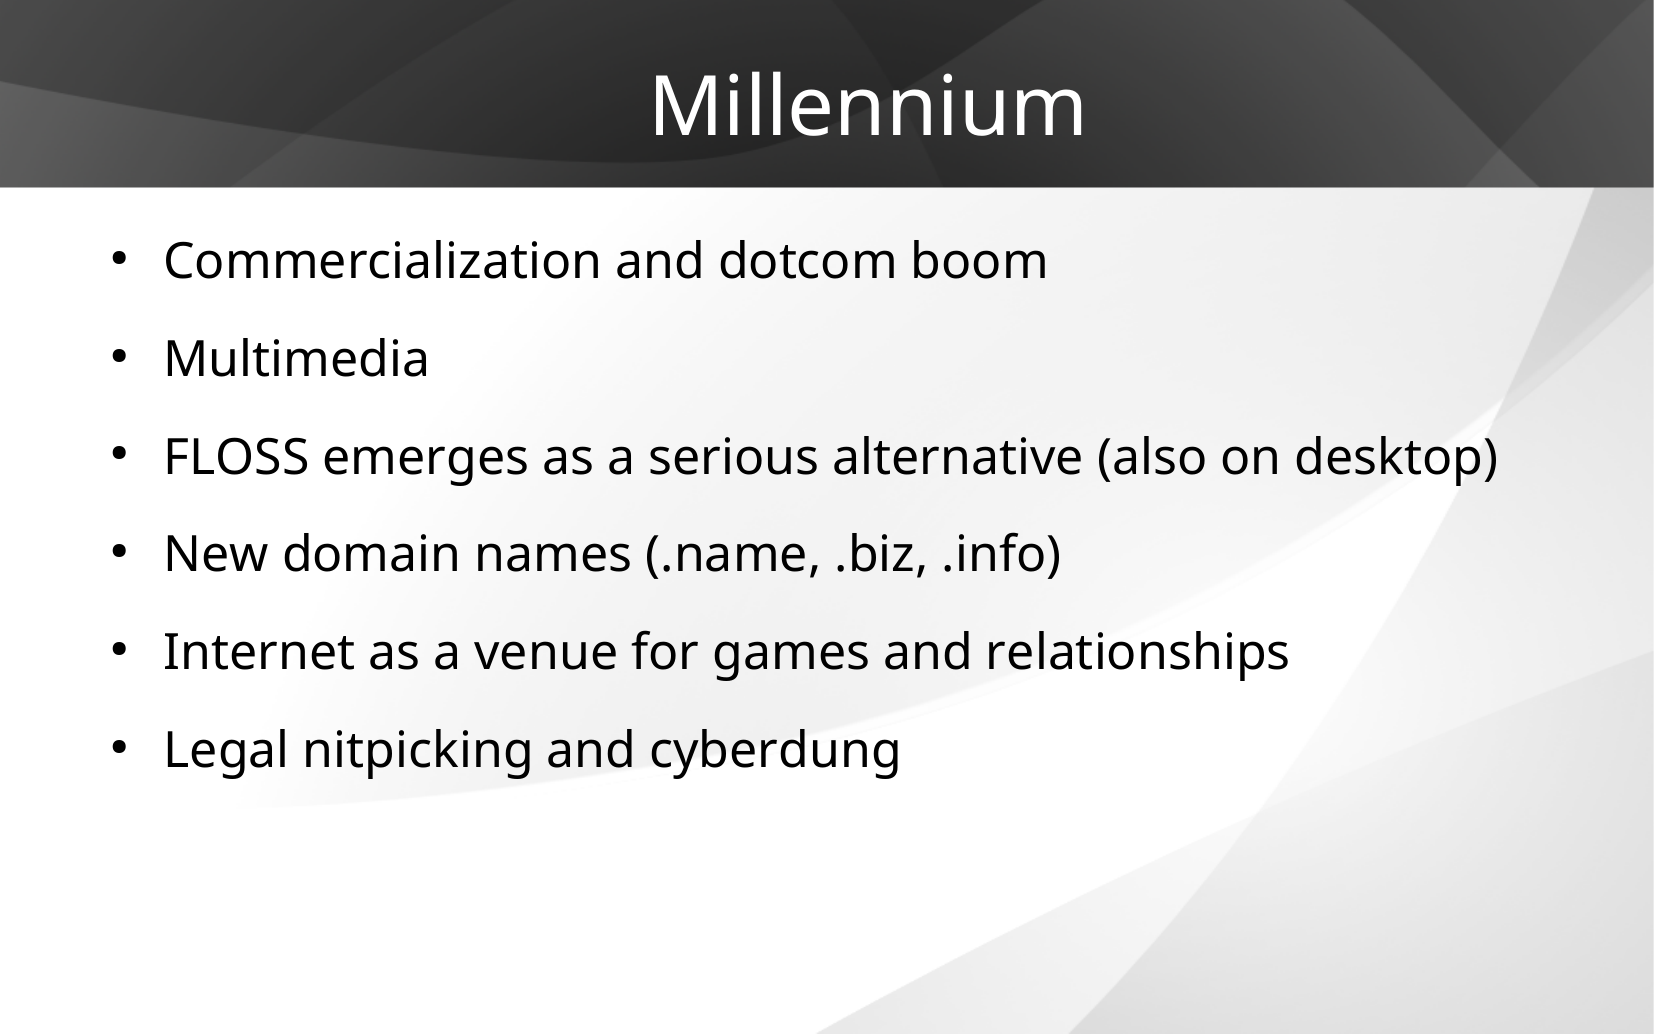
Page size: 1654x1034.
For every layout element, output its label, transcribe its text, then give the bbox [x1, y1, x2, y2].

list Commercialization and dotcom boom Multimedia FLOSS emerges as a serious alternative (also on desktop) New domain names (.name, .biz, .info) Internet as a venue for games and relationships Legal nitpicking and cyberdung [75, 225, 1613, 1013]
picture [0, 0, 1654, 1034]
title Millennium [124, 0, 1613, 208]
